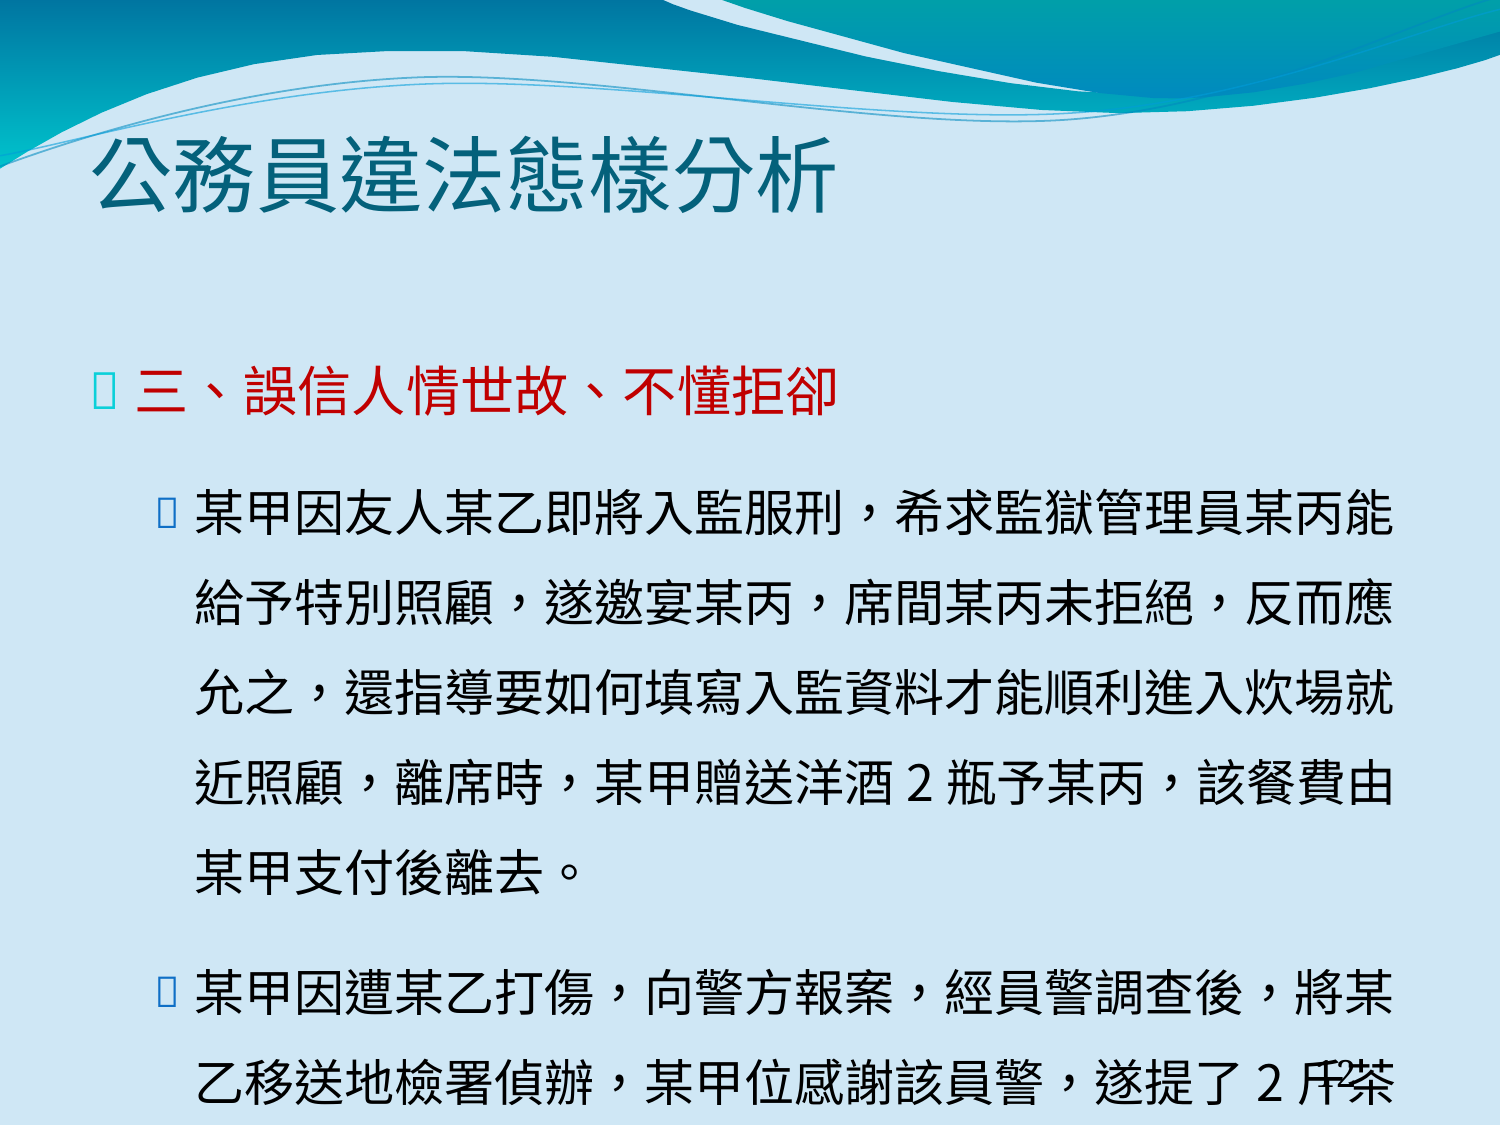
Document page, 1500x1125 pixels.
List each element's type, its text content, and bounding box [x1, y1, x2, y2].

title 公務員違法態樣分析 [75, 115, 1425, 303]
list 三、誤信人情世故、不懂拒卻 某甲因友人某乙即將入監服刑，希求監獄管理員某丙能給予特別照顧，遂邀宴某丙，席間某丙未拒絕，反而應允之，還指導要如何填寫入監資料才能順利進入炊場就近照顧，離席時，某甲贈送洋酒2瓶予某丙，該餐費由某甲支付後離去。 某甲因遭某乙打傷，向警方報案，經員警調查後，將某乙移送地檢署偵辦，某甲位感謝該員警，遂提了2斤茶葉以為感謝。 [75, 317, 1425, 1038]
slide_number <編號> [1299, 1042, 1425, 1103]
